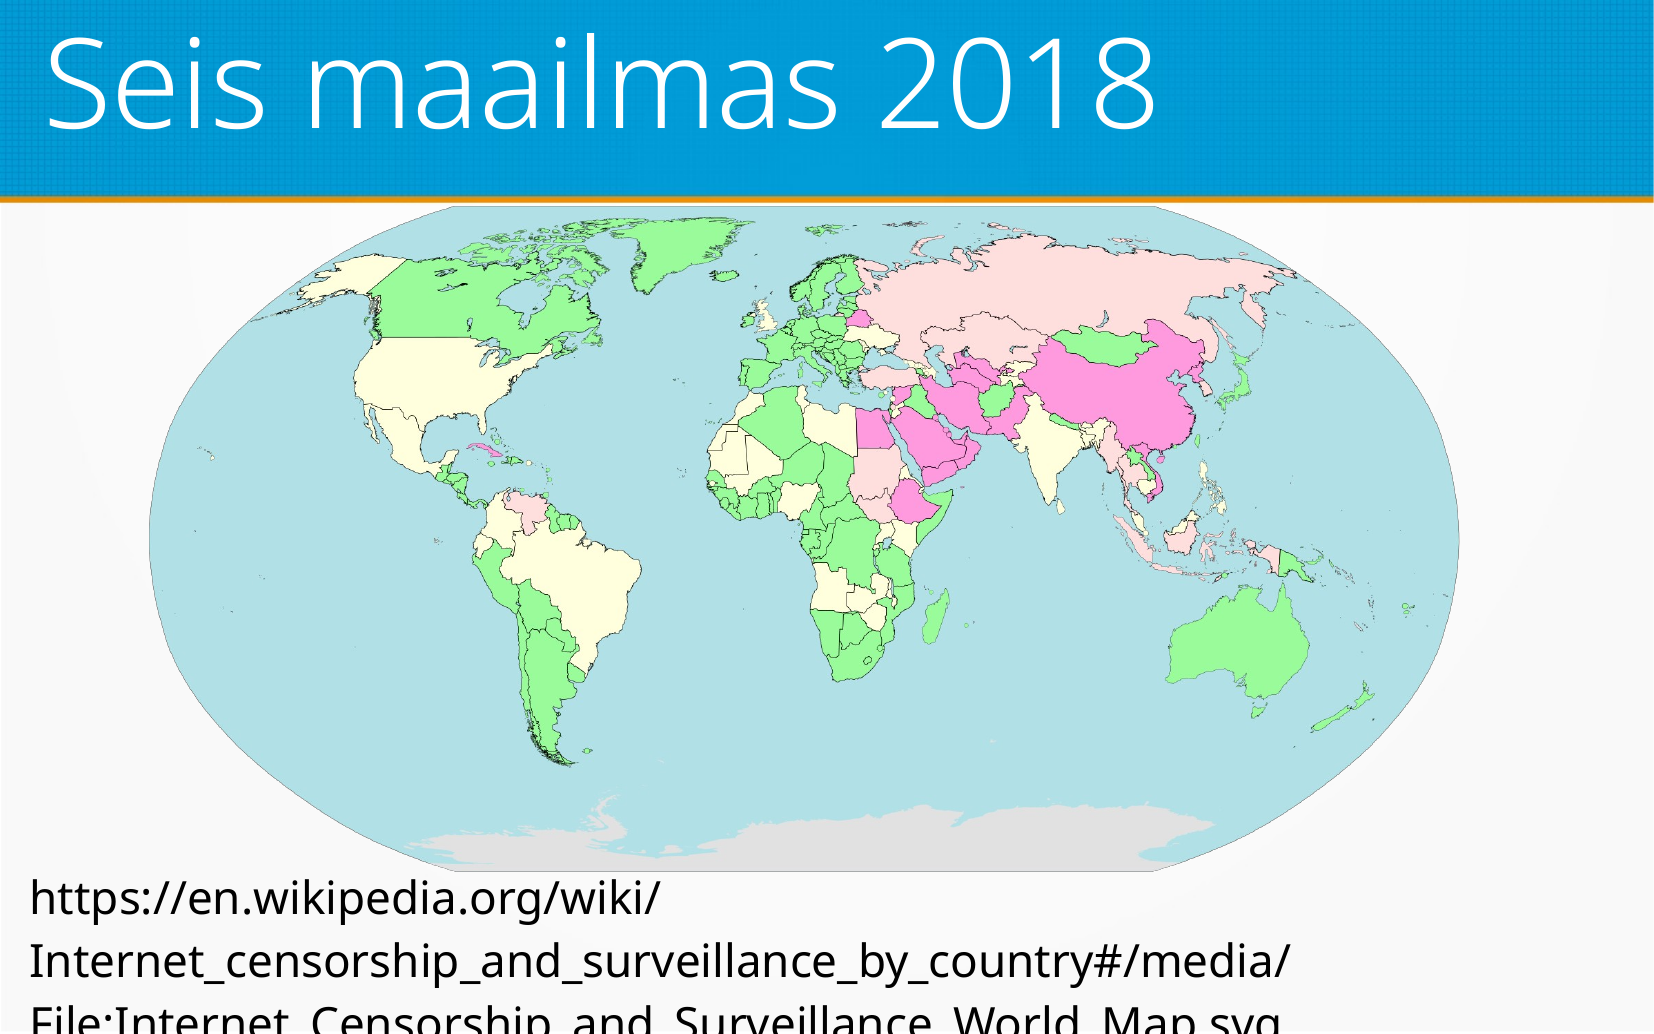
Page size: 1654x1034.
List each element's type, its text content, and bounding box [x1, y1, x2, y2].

picture [0, 195, 1654, 1034]
text_box https://en.wikipedia.org/wiki/Internet_censorship_and_surveillance_by_country#/media/File:Internet_Censorship_and_Surveillance_World_Map.svg [23, 873, 1477, 1034]
title Seis maailmas 2018 [43, 0, 1619, 166]
